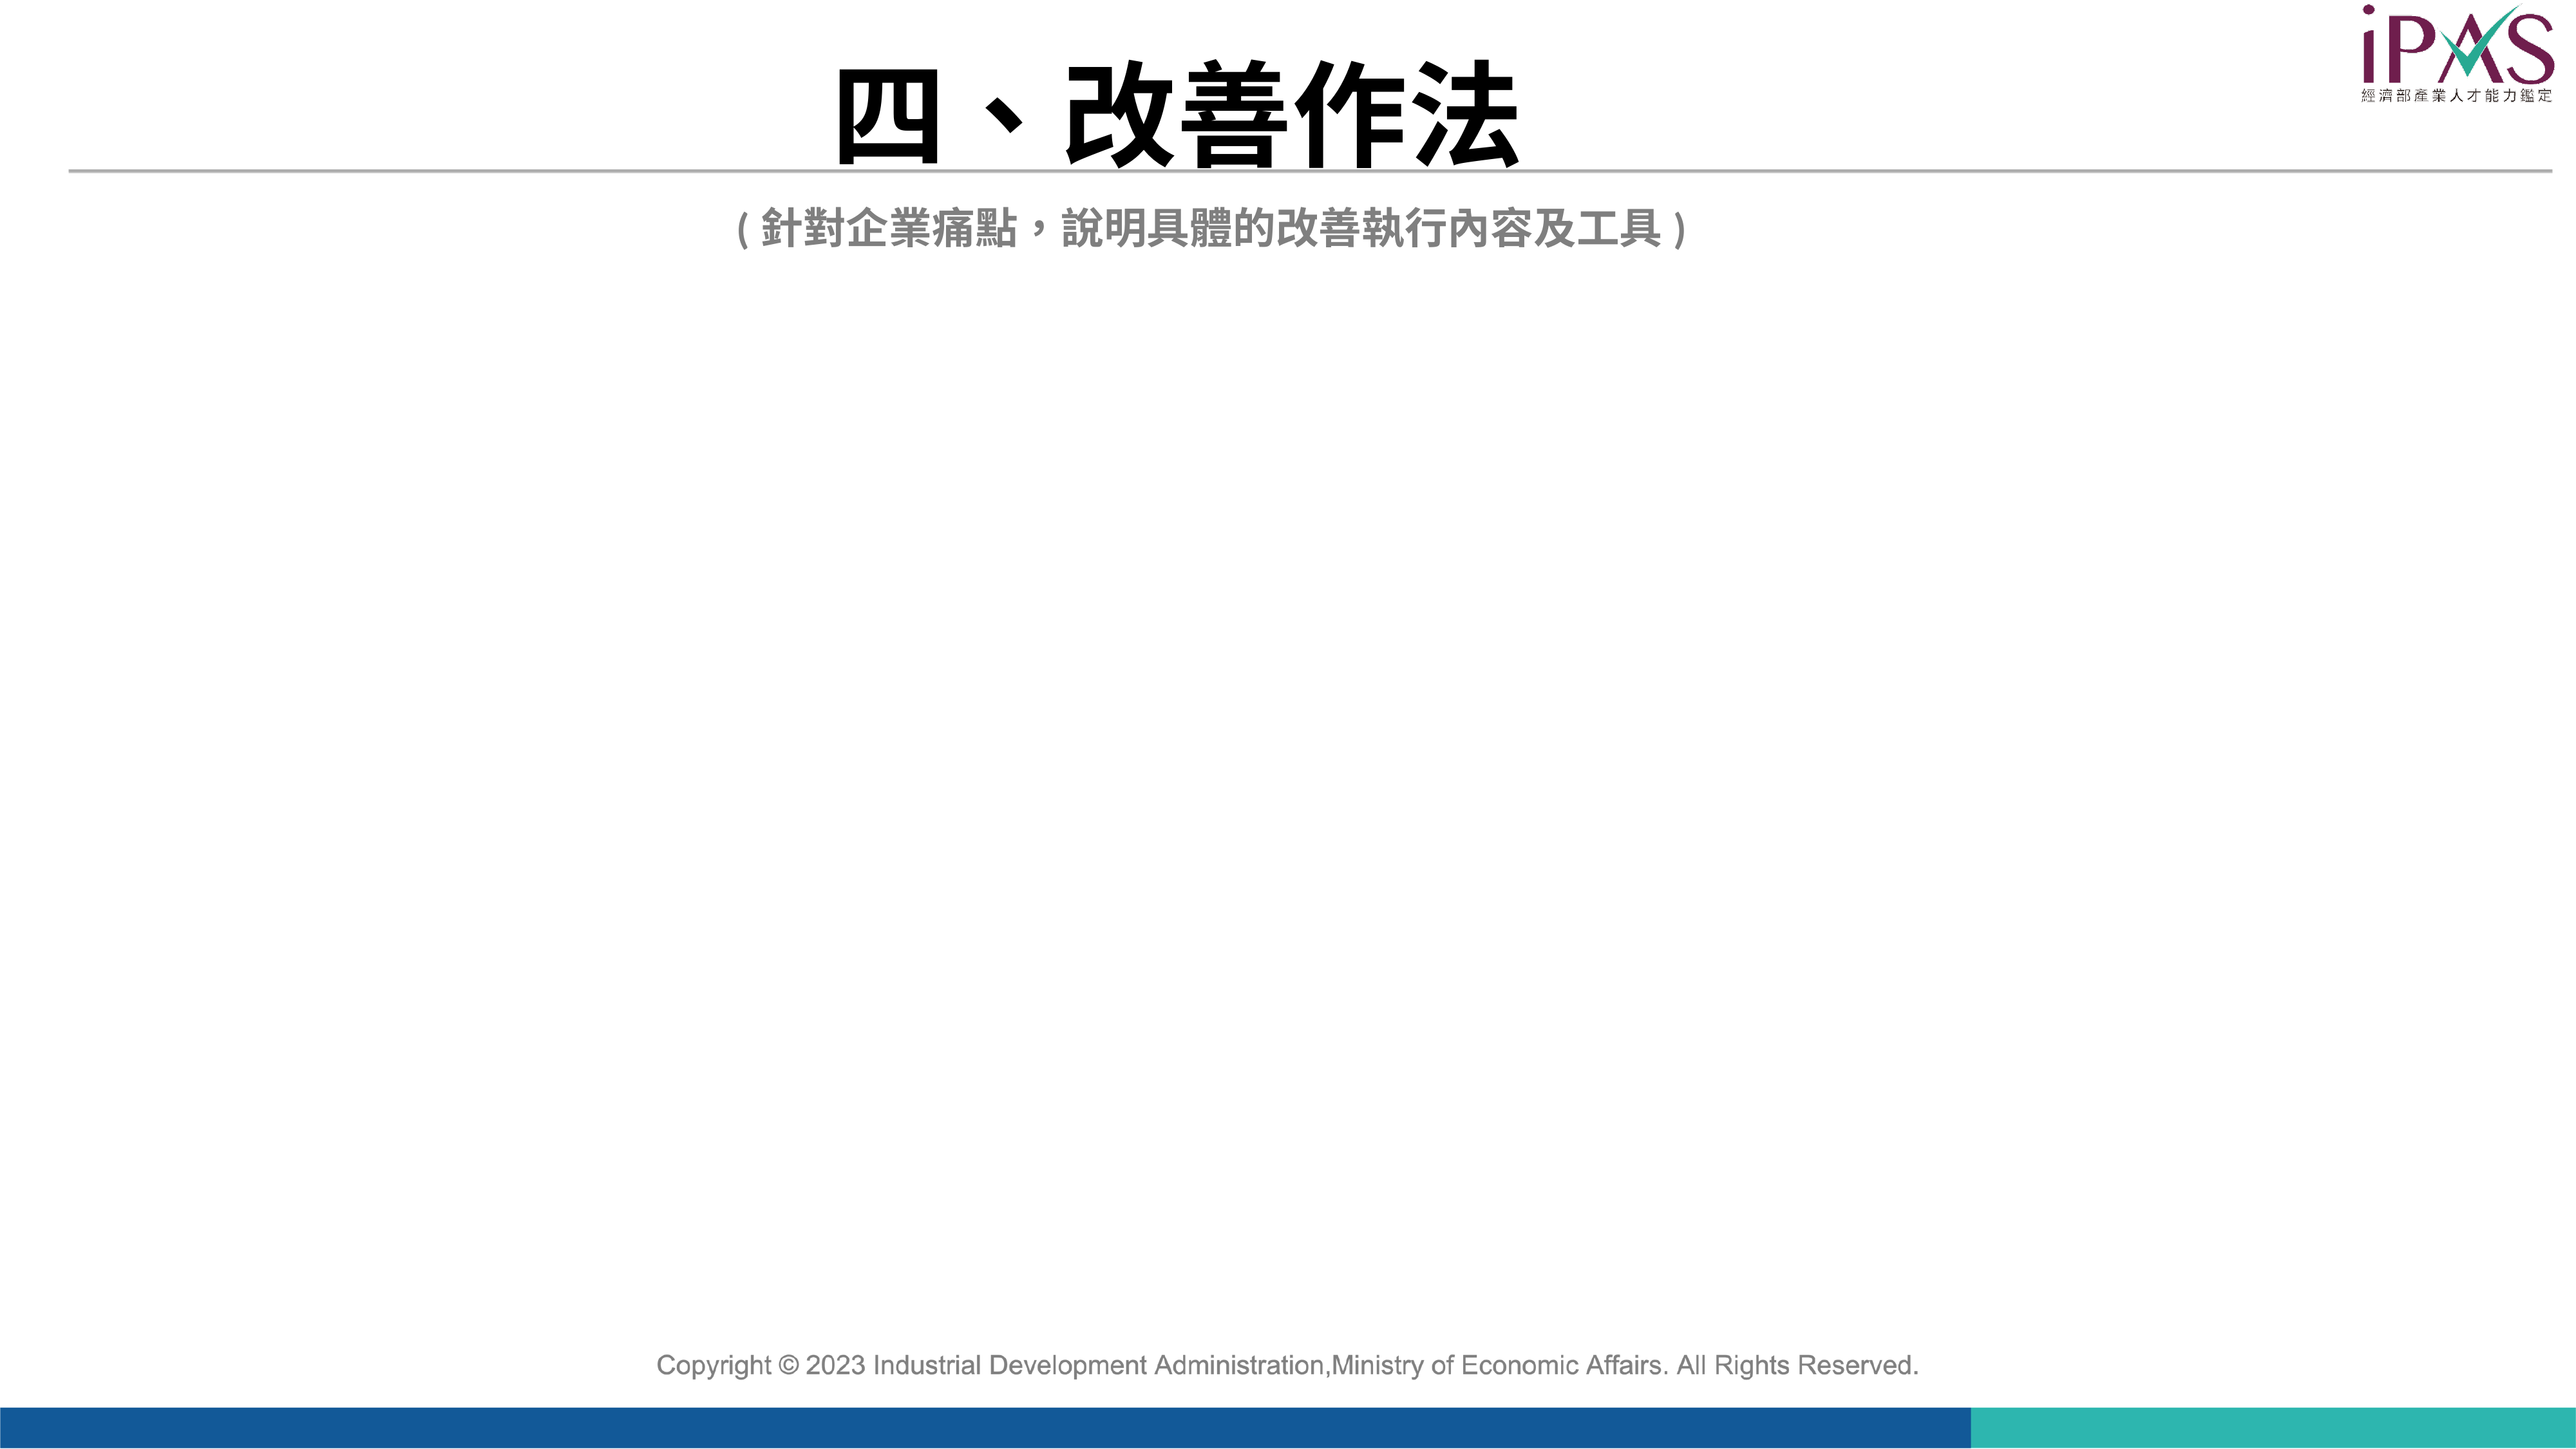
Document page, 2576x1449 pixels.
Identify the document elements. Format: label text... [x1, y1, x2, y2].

text_box 四、改善作法 [130, 37, 2224, 140]
text_box (針對企業痛點，說明具體的改善執行內容及工具) [727, 189, 1696, 258]
